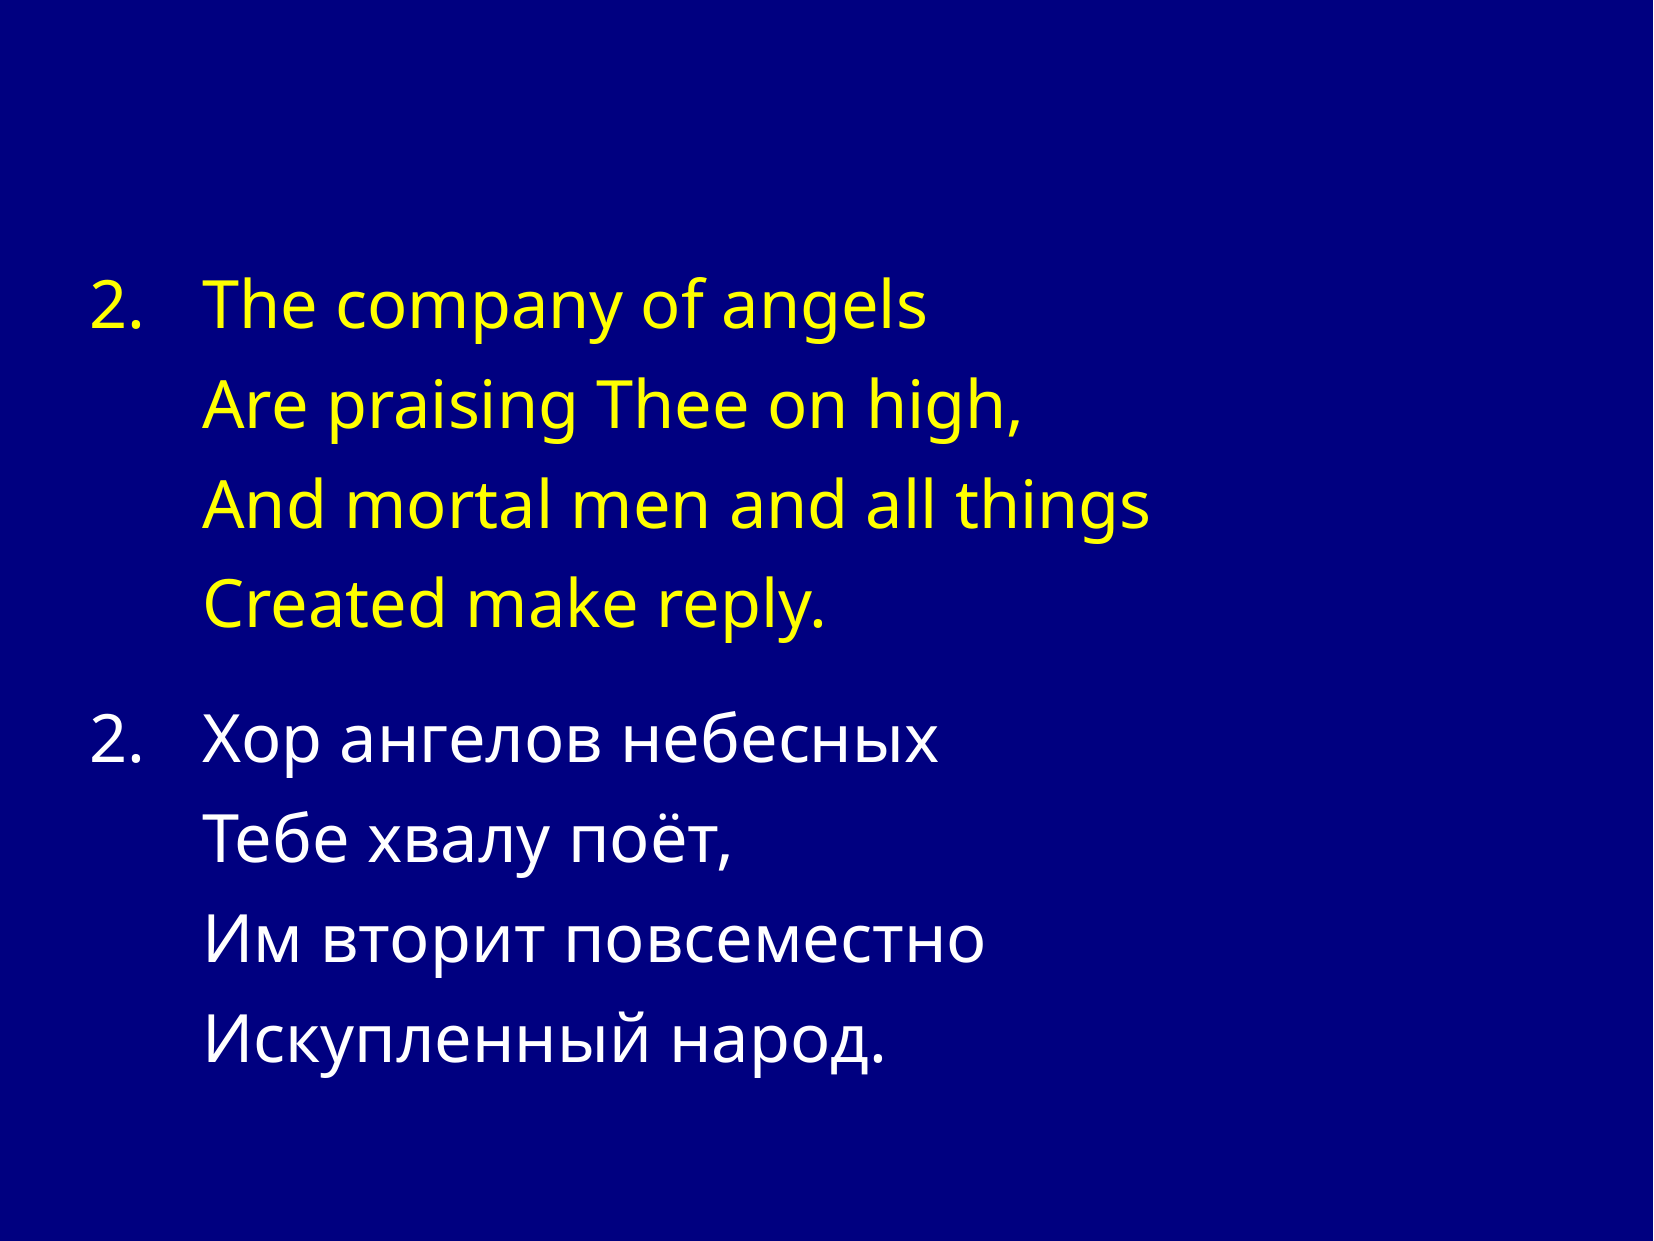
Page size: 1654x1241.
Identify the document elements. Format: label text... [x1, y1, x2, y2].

text_box 2. Хор ангелов небесных Тебе хвалу поёт, Им вторит повсеместно Искупленный народ. [75, 675, 1576, 1163]
text_box 2. The company of angels Are praising Thee on high, And mortal men and all things Created make reply. [75, 150, 1576, 638]
